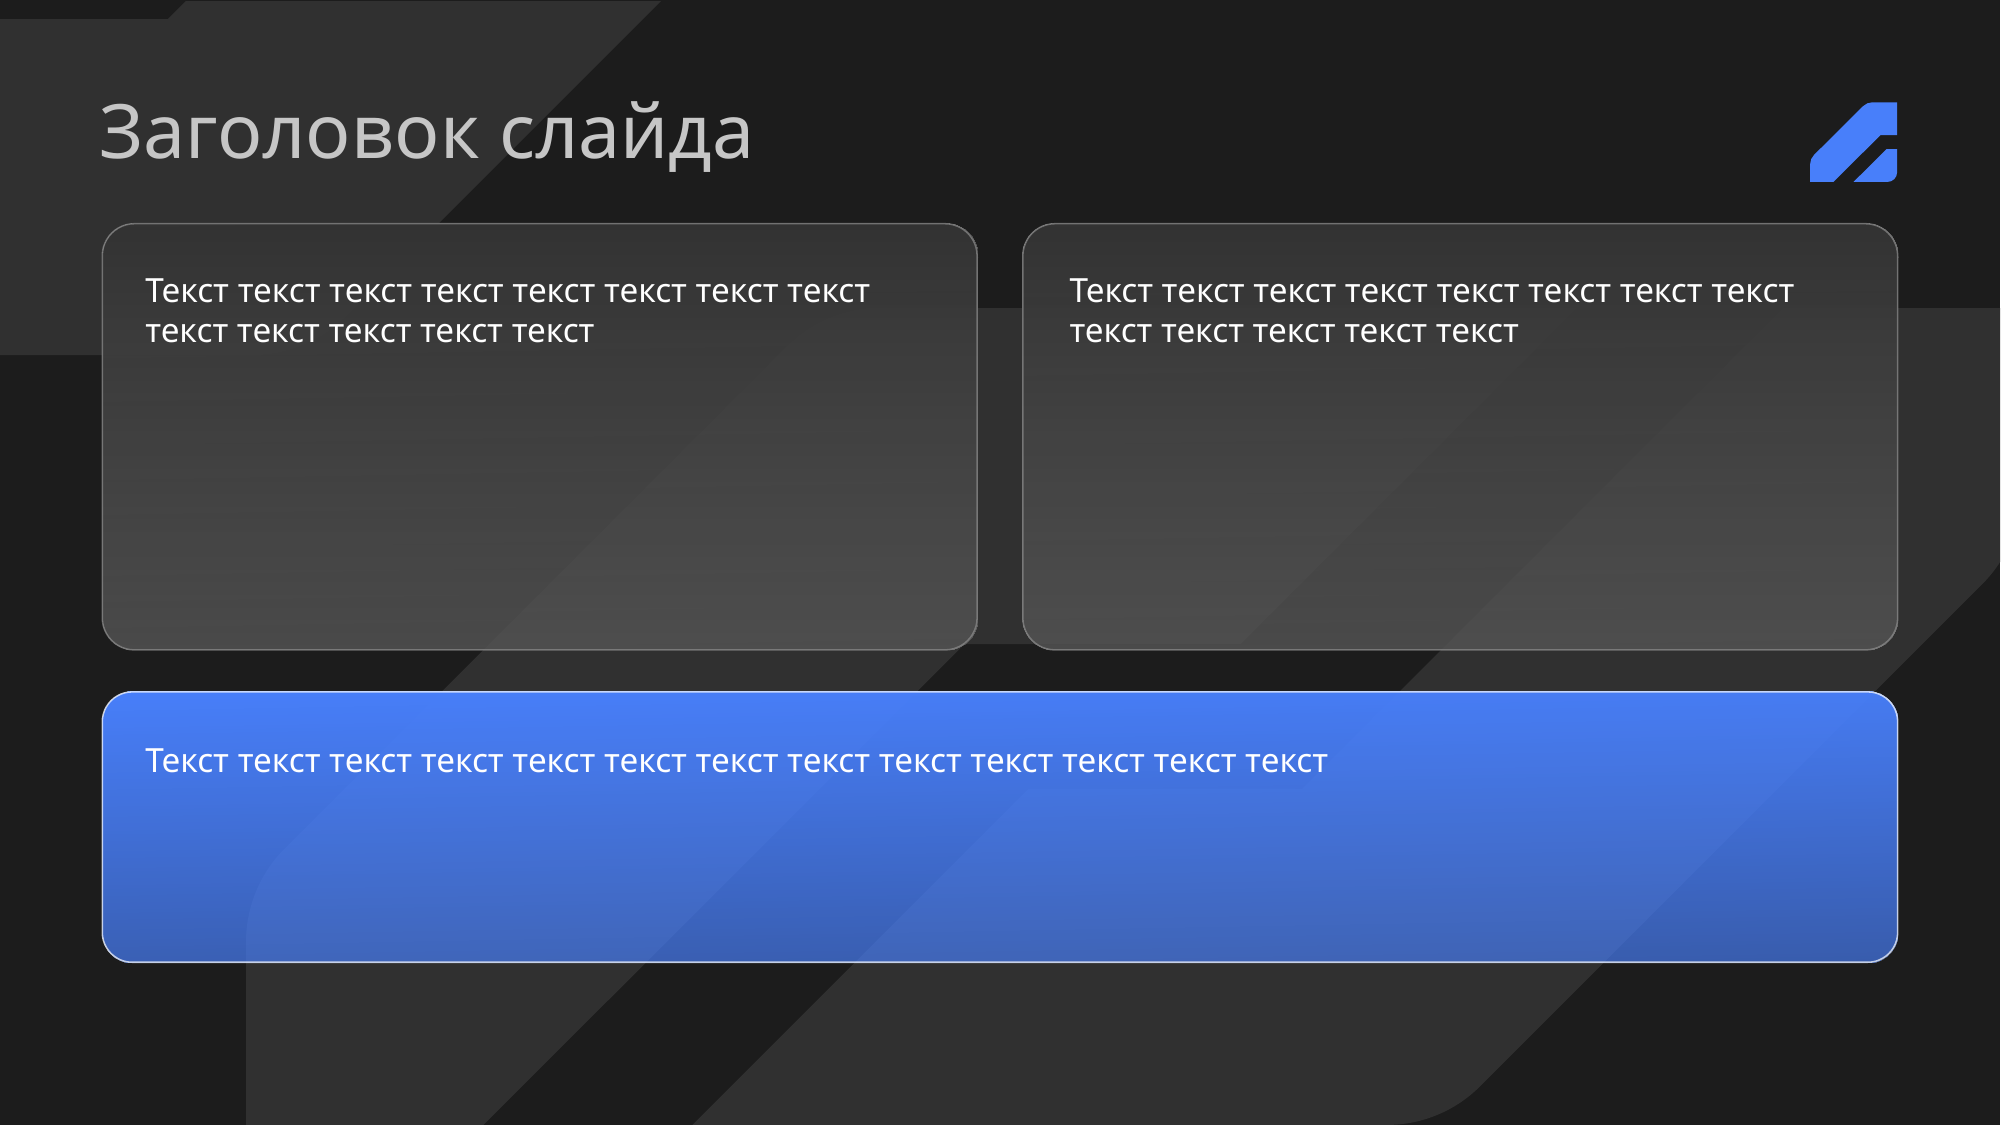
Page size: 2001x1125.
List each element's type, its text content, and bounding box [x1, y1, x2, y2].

text_box Текст текст текст текст текст текст текст текст текст текст текст текст текст [1054, 261, 1820, 358]
text_box [1022, 223, 1898, 650]
title Заголовок слайда [84, 86, 1810, 179]
text_box [102, 223, 978, 650]
text_box [102, 691, 1898, 963]
text_box Текст текст текст текст текст текст текст текст текст текст текст текст текст [130, 261, 896, 358]
text_box Текст текст текст текст текст текст текст текст текст текст текст текст текст [130, 731, 1838, 787]
